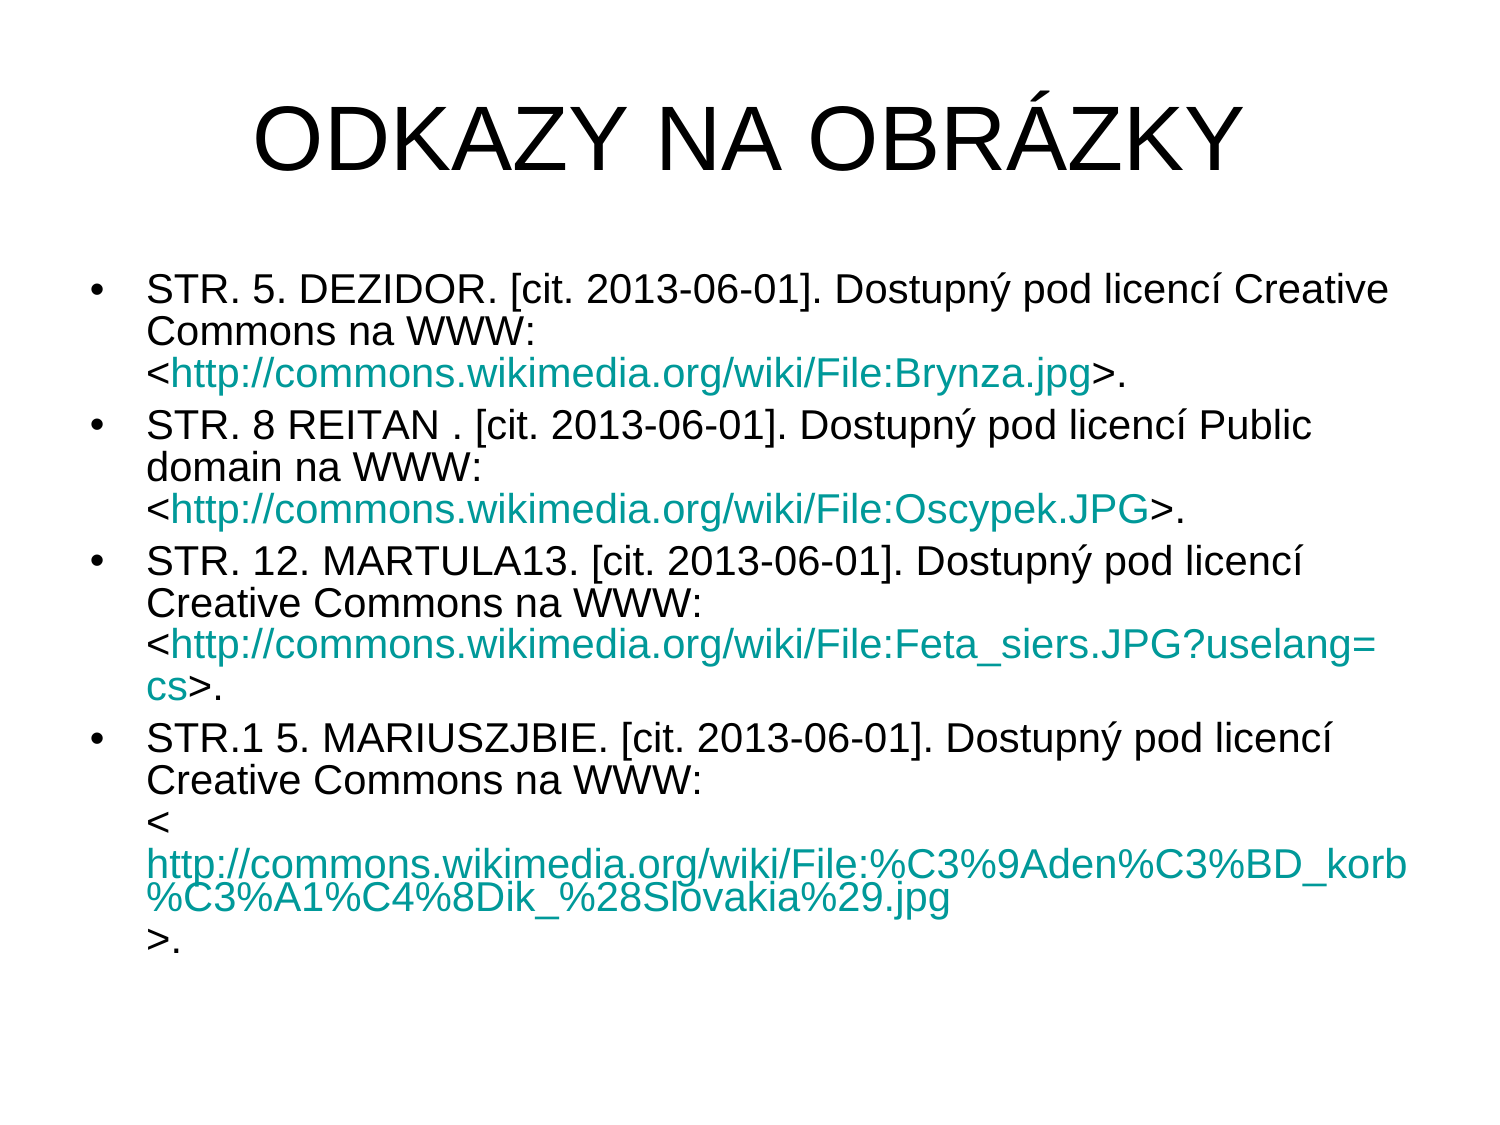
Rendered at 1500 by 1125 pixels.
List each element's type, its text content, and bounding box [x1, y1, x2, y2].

list STR. 5. DEZIDOR. [cit. 2013-06-01]. Dostupný pod licencí Creative Commons na WWW: <http://commons.wikimedia.org/wiki/File:Brynza.jpg>. STR. 8 REITAN . [cit. 2013-06-01]. Dostupný pod licencí Public domain na WWW: <http://commons.wikimedia.org/wiki/File:Oscypek.JPG>. STR. 12. MARTULA13. [cit. 2013-06-01]. Dostupný pod licencí Creative Commons na WWW: <http://commons.wikimedia.org/wiki/File:Feta_siers.JPG?uselang=cs>. STR.1 5. MARIUSZJBIE. [cit. 2013-06-01]. Dostupný pod licencí Creative Commons na WWW: <http://commons.wikimedia.org/wiki/File:%C3%9Aden%C3%BD_korb%C3%A1%C4%8Dik_%28Slovakia%29.jpg>. [75, 262, 1426, 1047]
title ODKAZY NA OBRÁZKY [75, 45, 1426, 233]
